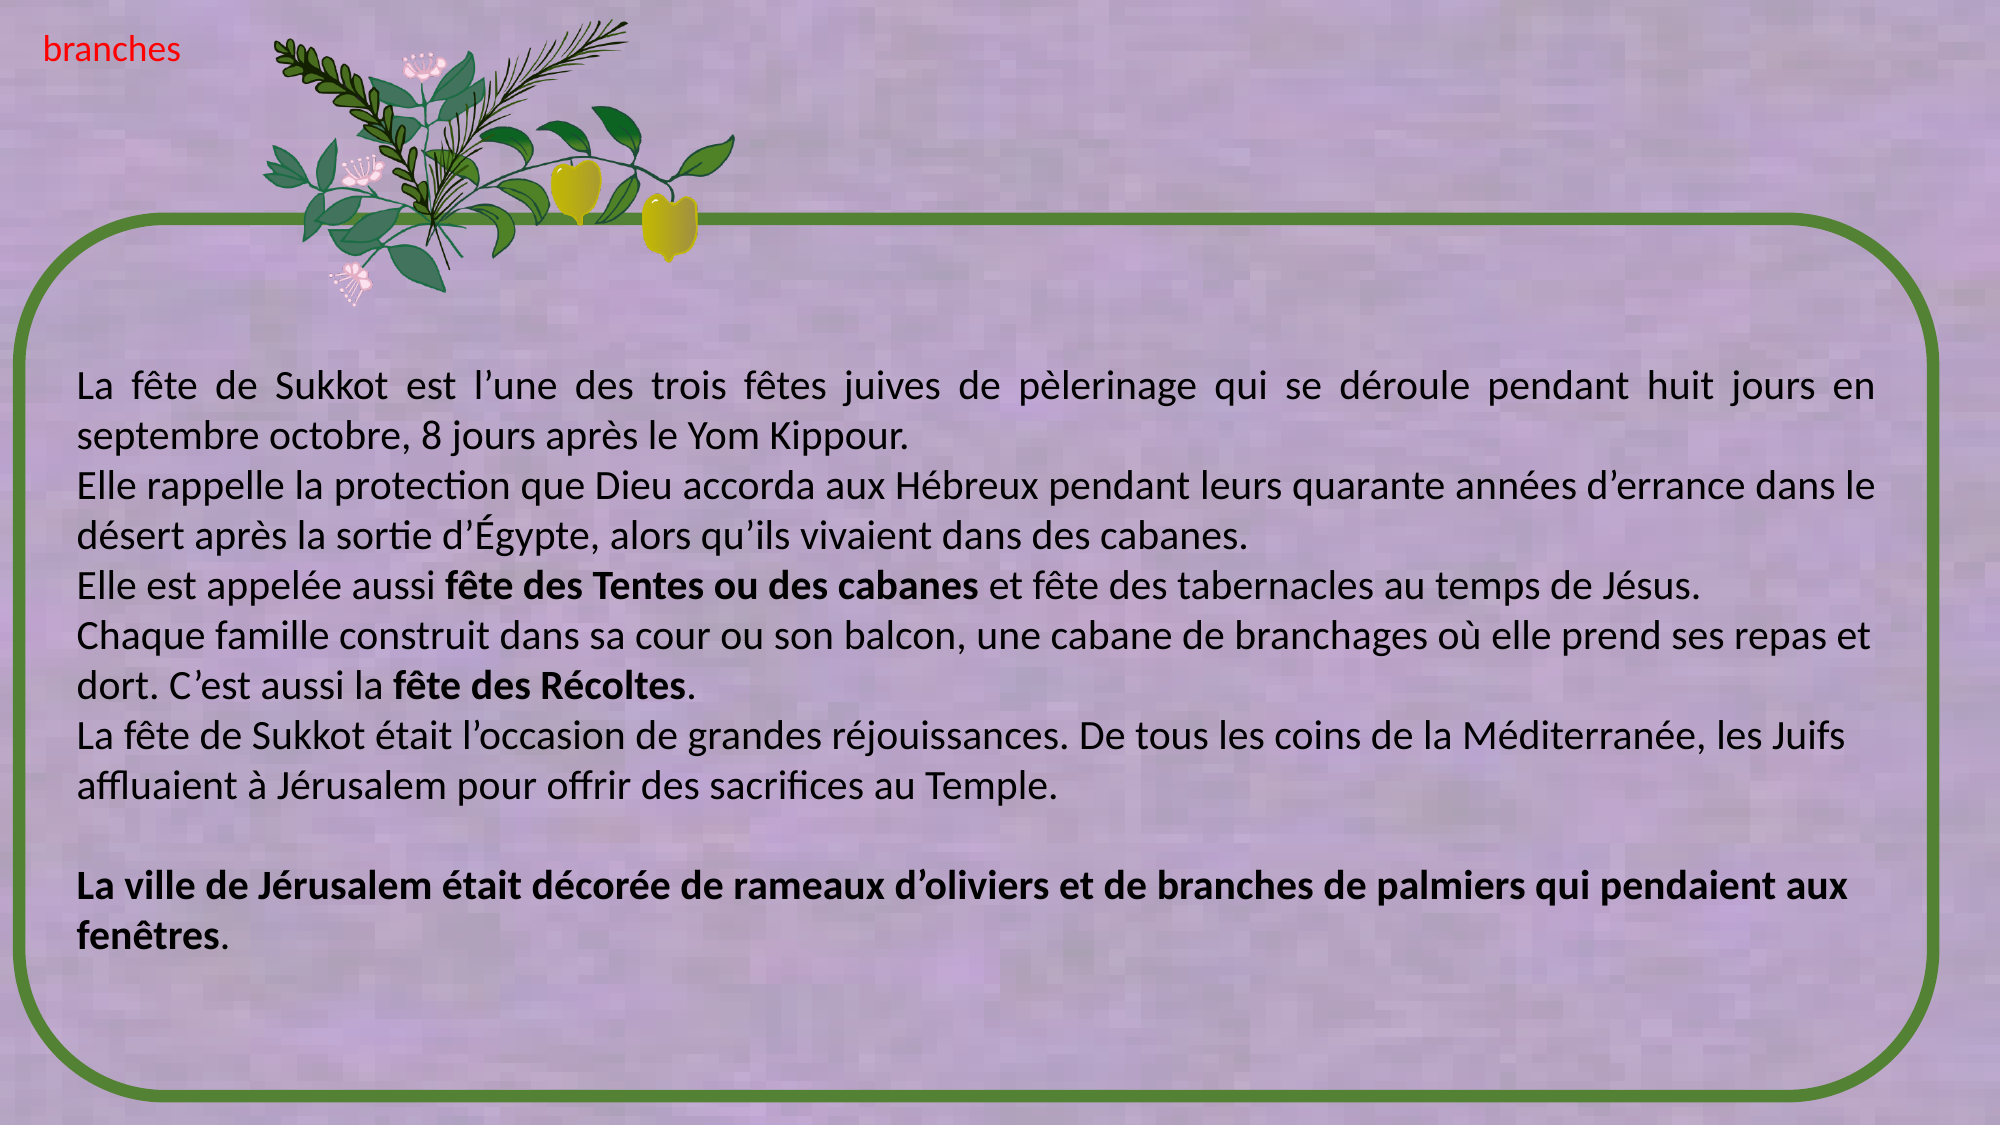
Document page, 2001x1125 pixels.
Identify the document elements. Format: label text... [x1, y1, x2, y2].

picture [257, 16, 740, 312]
text_box La fête de Sukkot est l’une des trois fêtes juives de pèlerinage qui se déroule pendant huit jours en septembre octobre, 8 jours après le Yom Kippour. Elle rappelle la protection que Dieu accorda aux Hébreux pendant leurs quarante années d’errance dans le désert après la sortie d’Égypte, alors qu’ils vivaient dans des cabanes. Elle est appelée aussi fête des Tentes ou des cabanes et fête des tabernacles au temps de Jésus. Chaque famille construit dans sa cour ou son balcon, une cabane de branchages où elle prend ses repas et dort. C’est aussi la fête des Récoltes. La fête de Sukkot était l’occasion de grandes réjouissances. De tous les coins de la Méditerranée, les Juifs affluaient à Jérusalem pour offrir des sacrifices au Temple. La ville de Jérusalem était décorée de rameaux d’oliviers et de branches de palmiers qui pendaient aux fenêtres. [19, 218, 1934, 1097]
text_box branches [27, 16, 258, 77]
